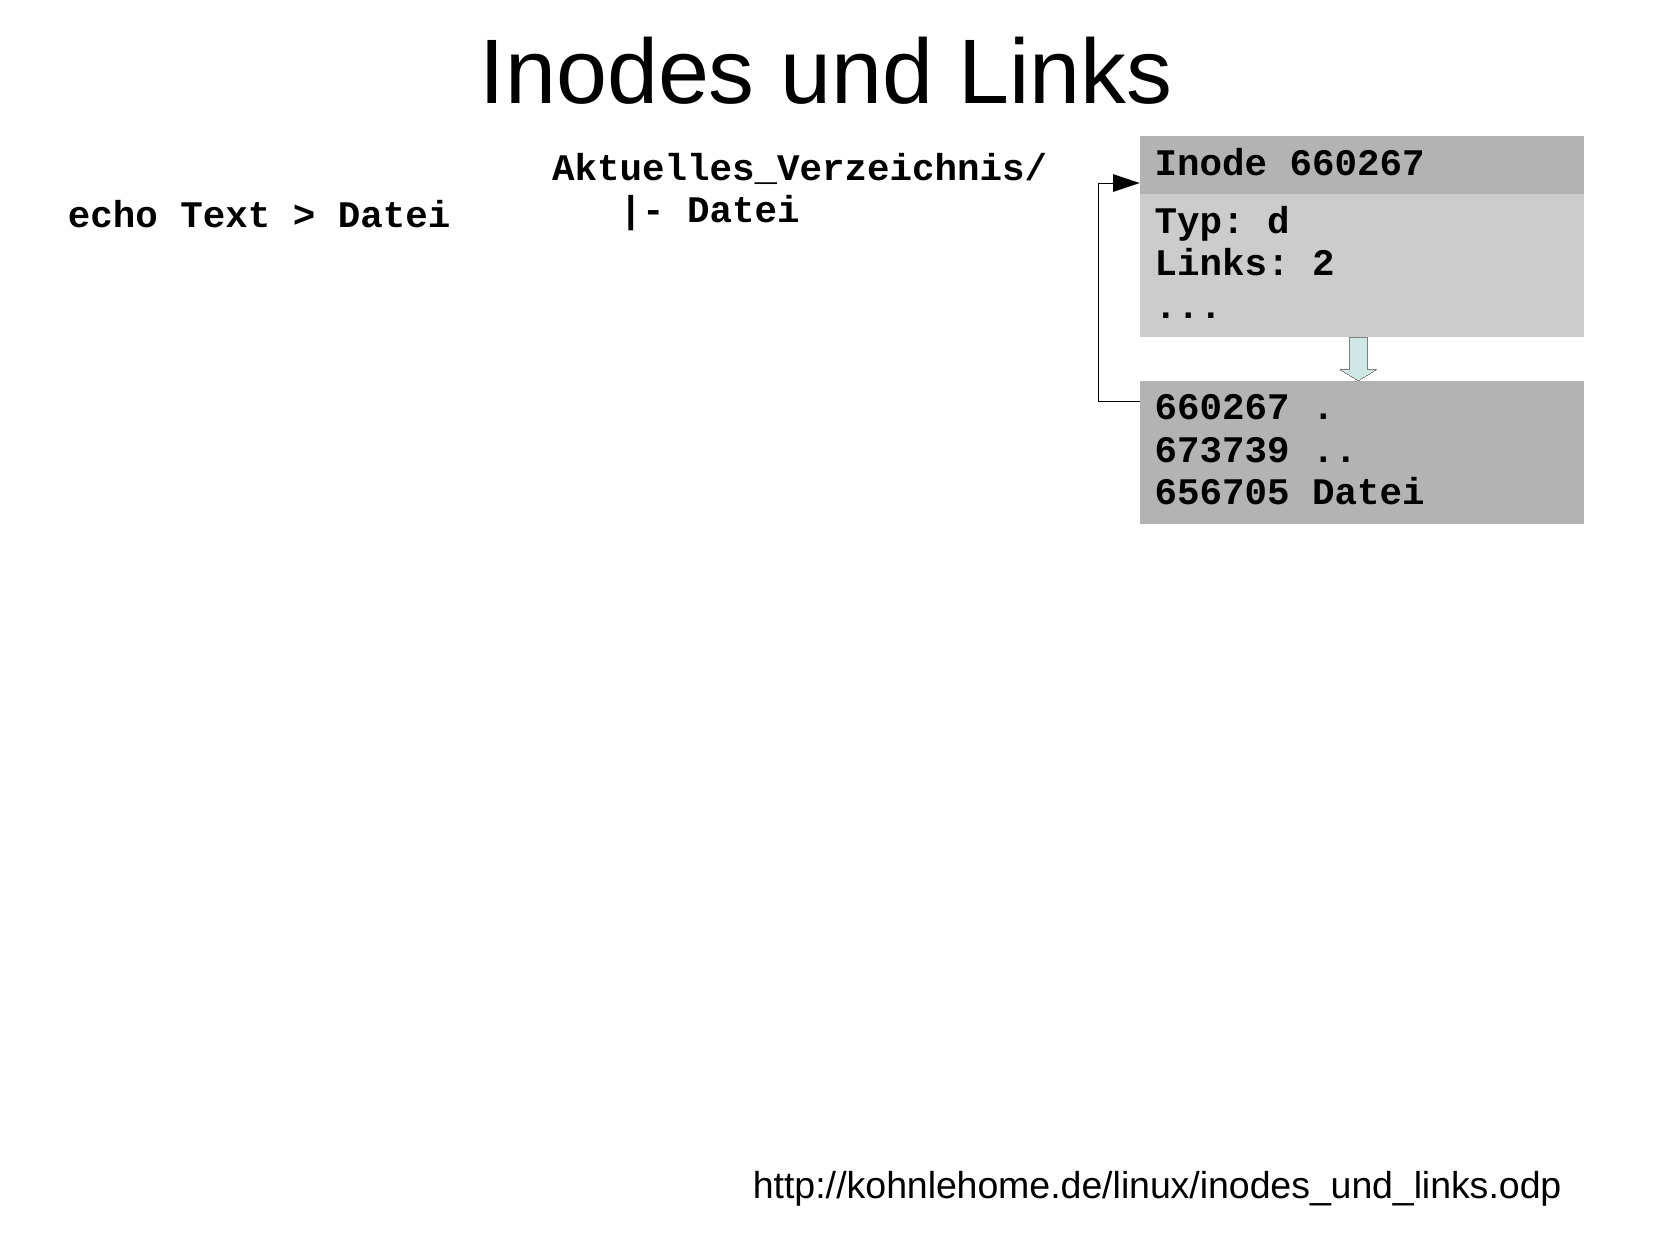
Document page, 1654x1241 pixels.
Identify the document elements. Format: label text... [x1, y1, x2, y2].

text_box [1340, 337, 1377, 381]
text_box http://kohnlehome.de/linux/inodes_und_links.odp [738, 1157, 1577, 1215]
text_box Aktuelles_Verzeichnis/ |- Datei [537, 141, 1063, 327]
text_box echo Text > Datei [53, 188, 466, 459]
table_header Inode 660267 [1140, 136, 1584, 194]
table_header 660267 . 673739 .. 656705 Datei [1140, 381, 1584, 524]
table_cell Typ: d Links: 2 ... [1140, 194, 1584, 337]
title Inodes und Links [82, 20, 1571, 124]
